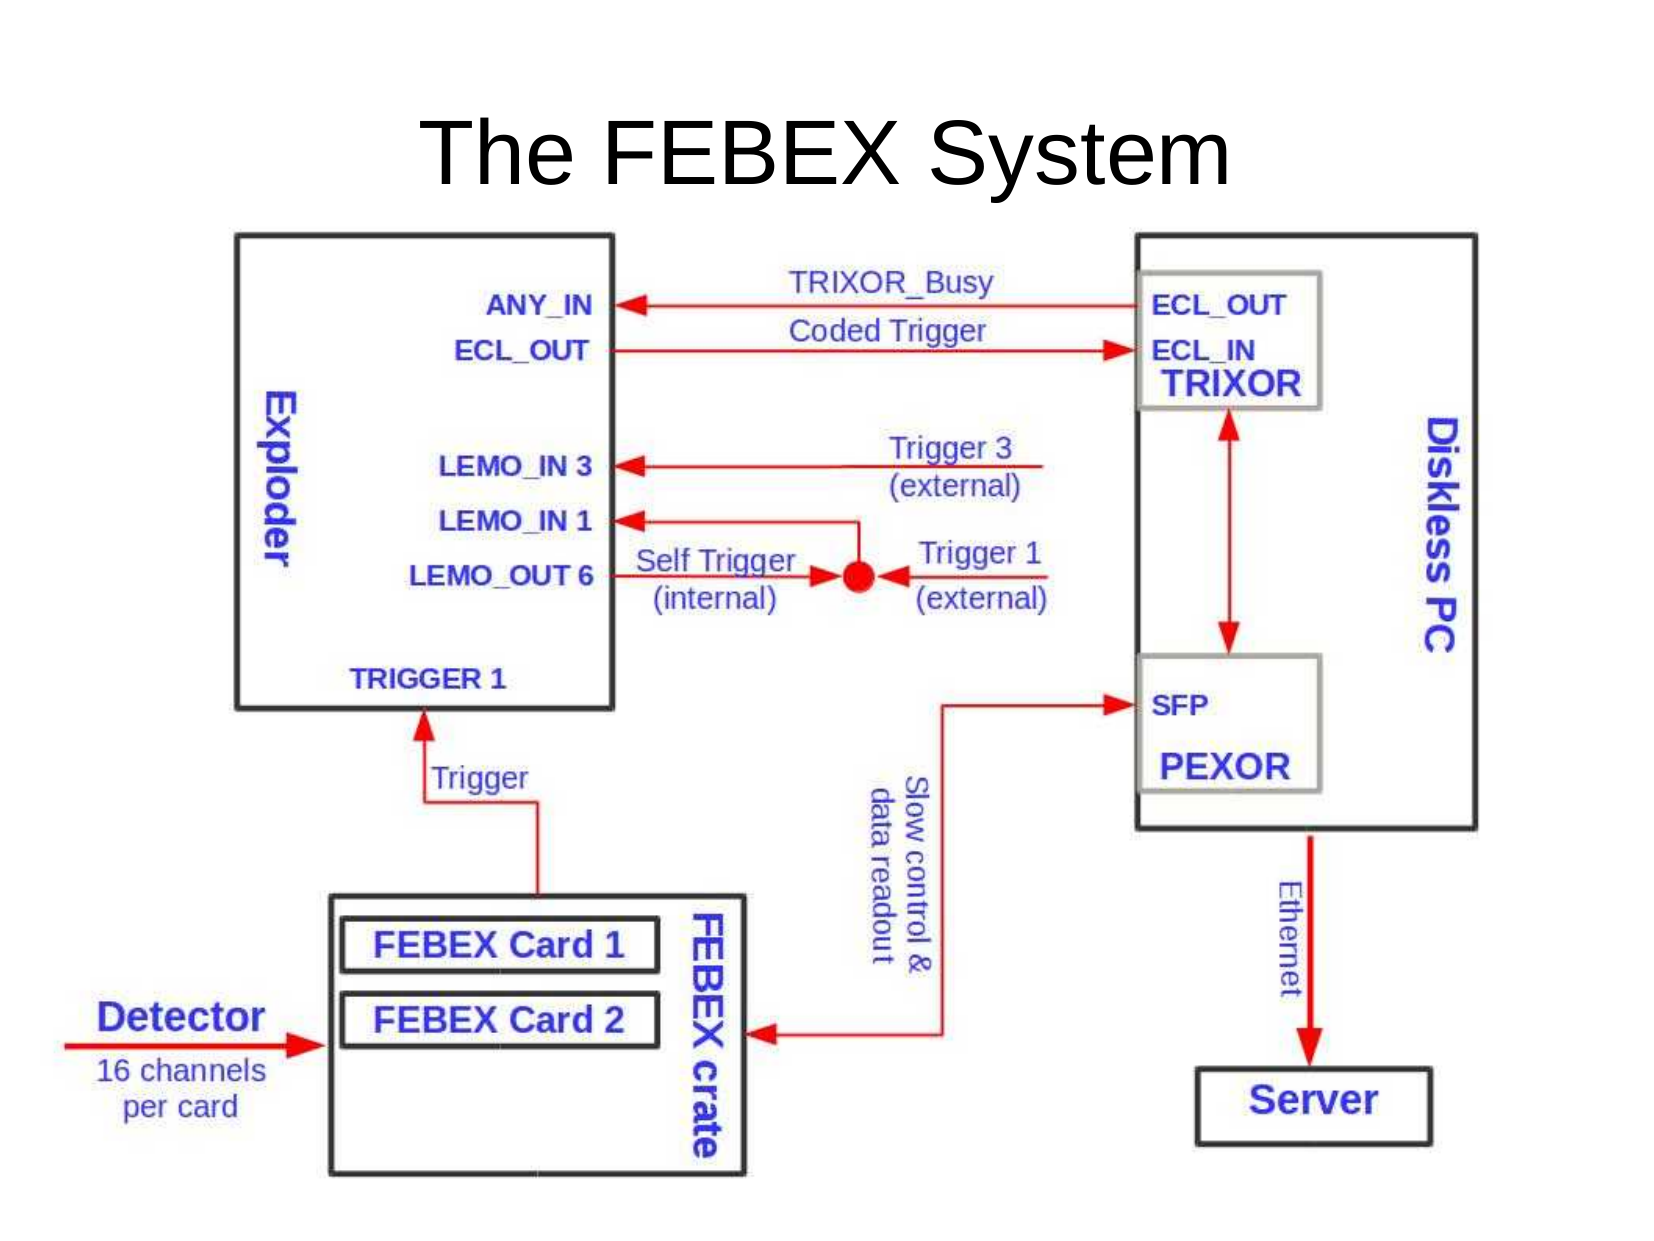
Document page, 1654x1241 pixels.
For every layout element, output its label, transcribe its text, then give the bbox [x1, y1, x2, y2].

title The FEBEX System [82, 49, 1571, 257]
picture [4, 190, 1654, 1241]
